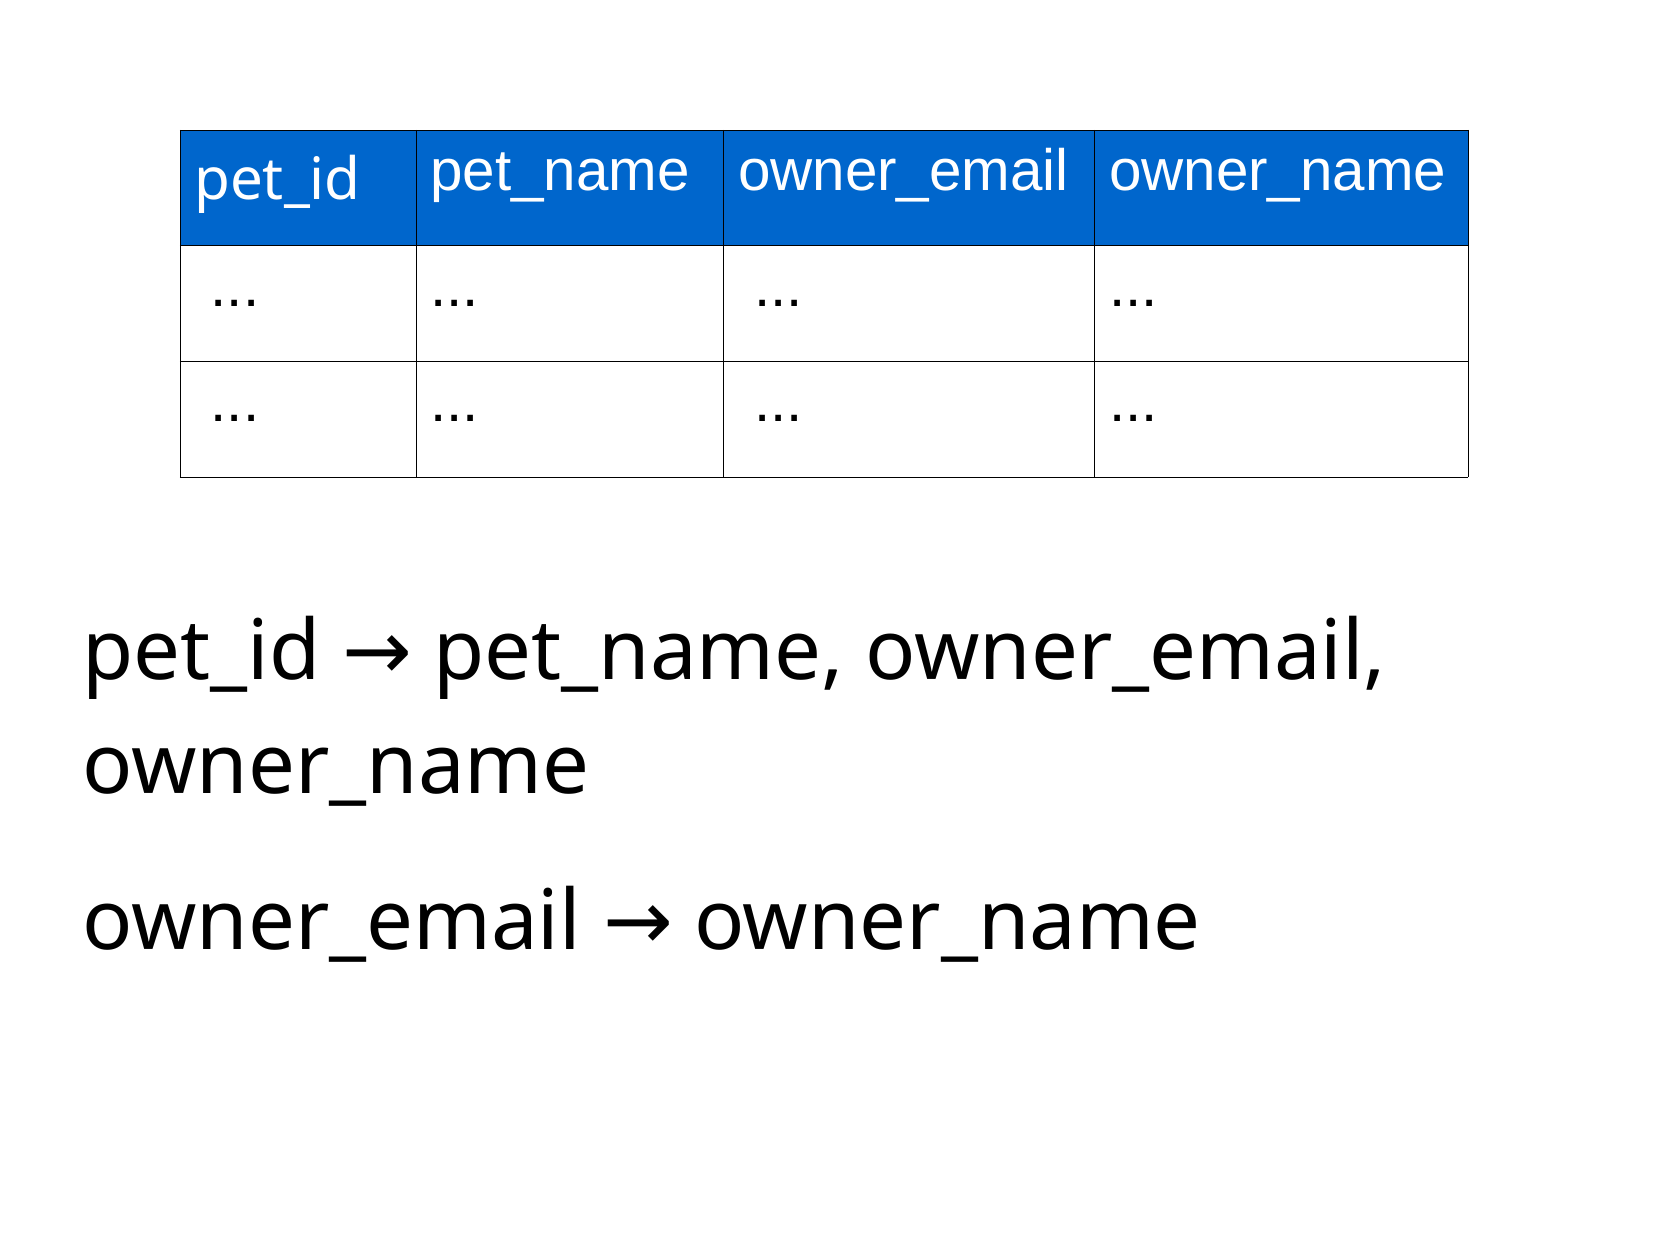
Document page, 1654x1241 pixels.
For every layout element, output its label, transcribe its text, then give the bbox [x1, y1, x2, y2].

table_cell ... [181, 246, 416, 361]
table_cell ... [1095, 362, 1468, 477]
table_header pet_id [181, 131, 416, 245]
table_cell ... [417, 362, 723, 477]
subtitle pet_id → pet_name, owner_email, owner_name owner_email → owner_name [82, 590, 1571, 1109]
table_cell ... [724, 362, 1094, 477]
table_cell ... [181, 362, 416, 477]
table_cell ... [417, 246, 723, 361]
table_cell ... [724, 246, 1094, 361]
table_header owner_name [1095, 131, 1468, 245]
table_header pet_name [417, 131, 723, 245]
table_cell ... [1095, 246, 1468, 361]
table_header owner_email [724, 131, 1094, 245]
